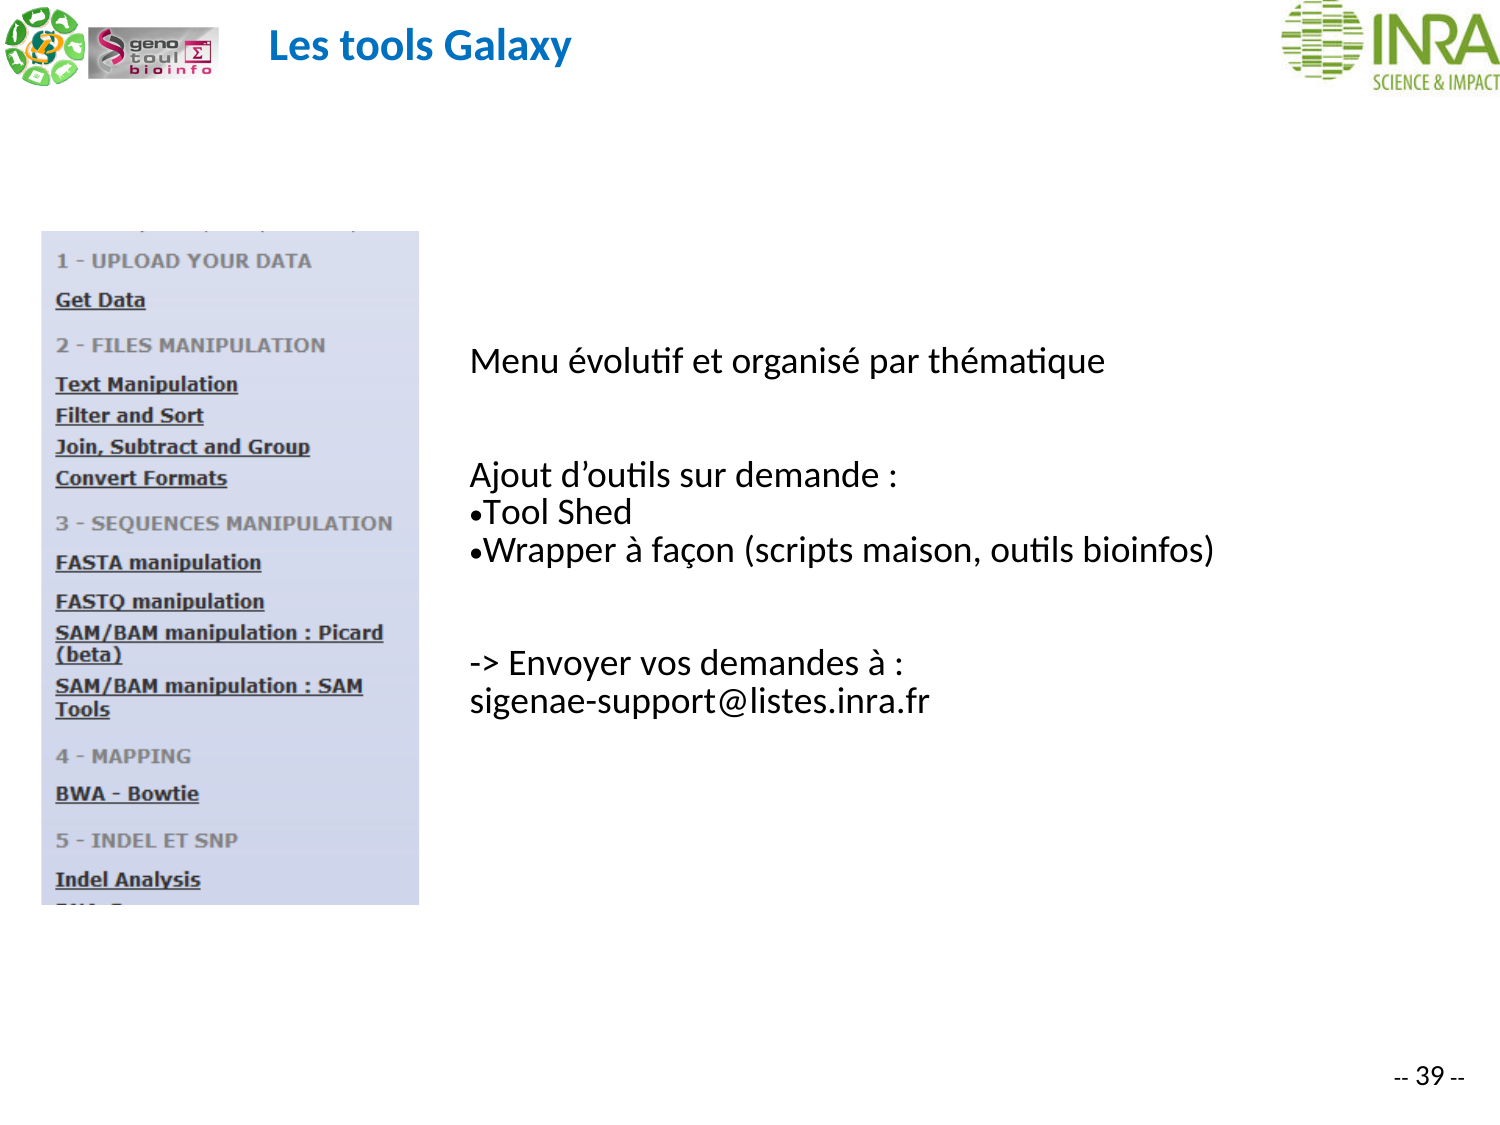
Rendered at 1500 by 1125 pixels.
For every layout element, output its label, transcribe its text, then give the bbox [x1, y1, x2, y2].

picture [1281, 0, 1500, 110]
text_box Les tools Galaxy [253, 19, 1270, 90]
picture [5, 7, 85, 86]
picture [88, 27, 219, 79]
picture [41, 231, 420, 905]
text_box Menu évolutif et organisé par thématique Ajout d’outils sur demande : Tool Shed Wrapper à façon (scripts maison, outils bioinfos) -> Envoyer vos demandes à : sigenae-support@listes.inra.fr [454, 338, 1500, 811]
